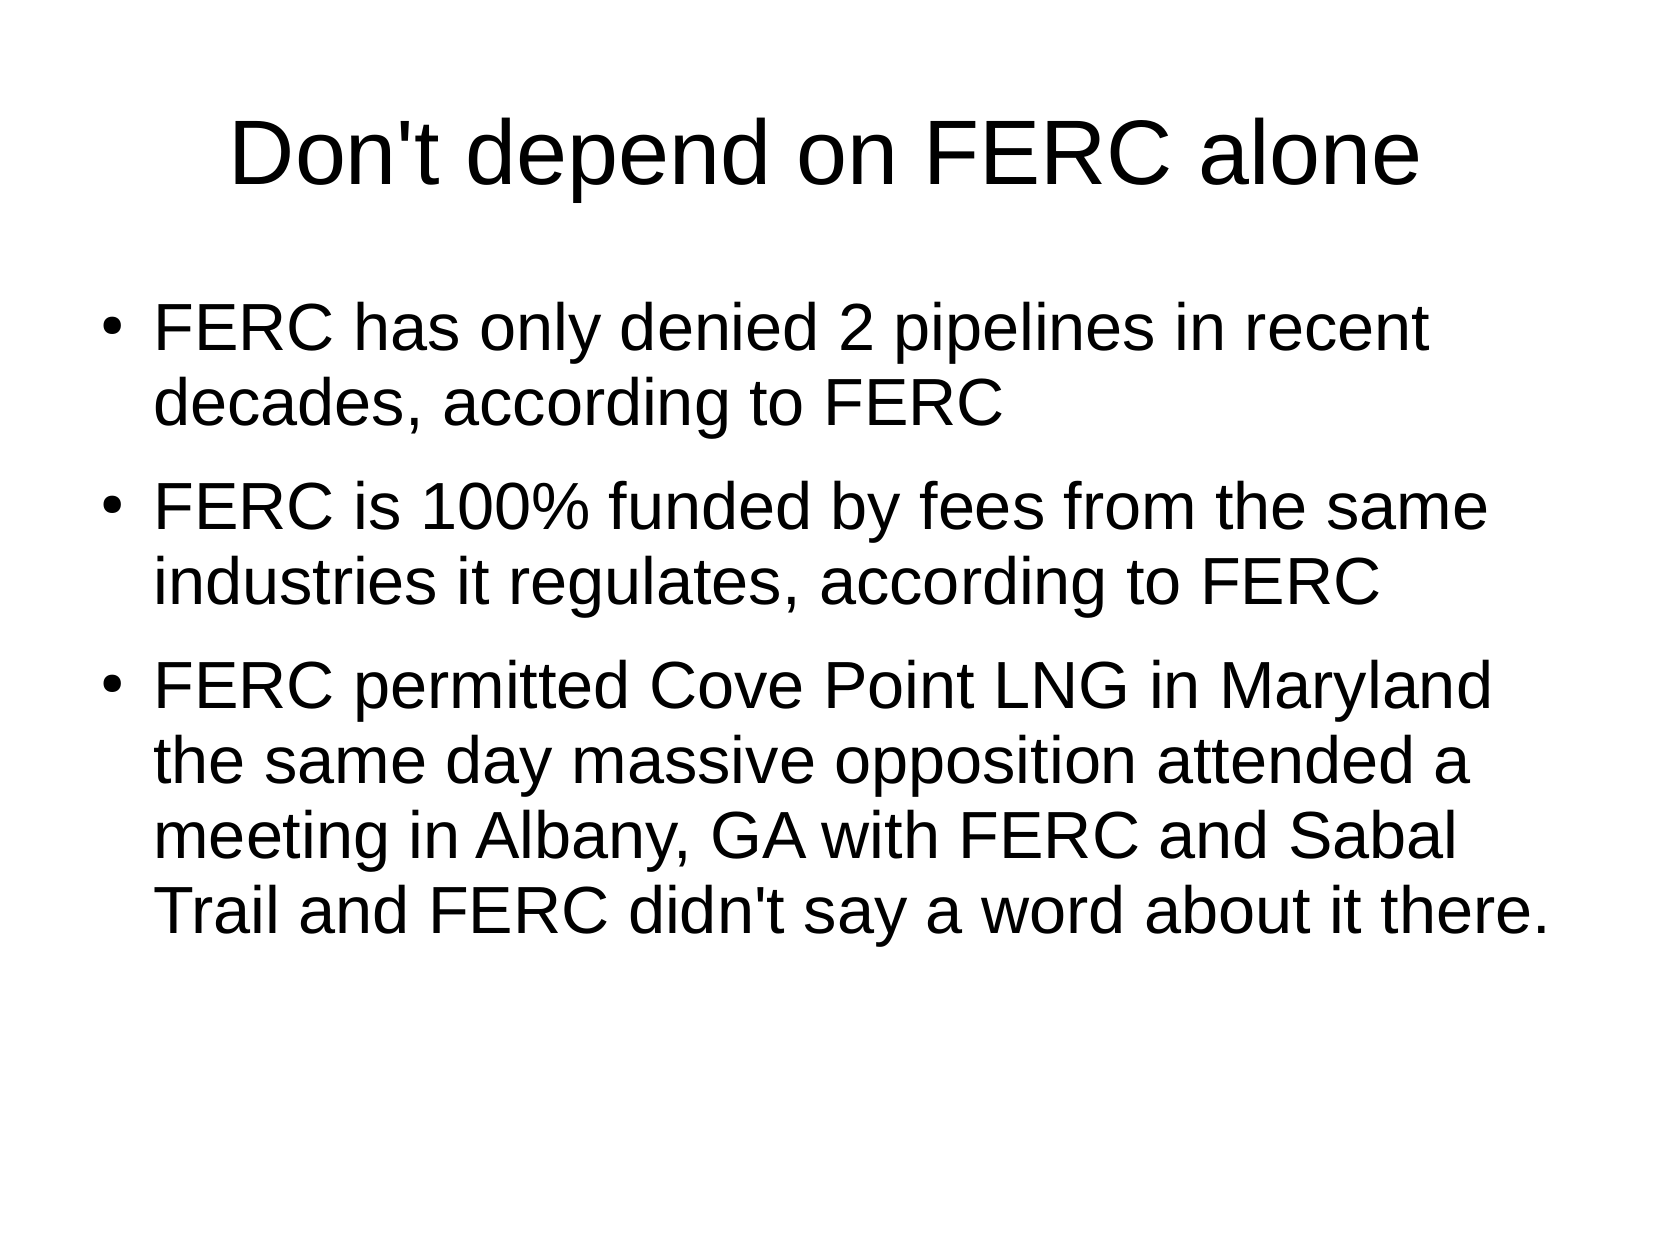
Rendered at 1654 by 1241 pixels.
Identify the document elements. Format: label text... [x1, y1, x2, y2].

list FERC has only denied 2 pipelines in recent decades, according to FERC FERC is 100% funded by fees from the same industries it regulates, according to FERC FERC permitted Cove Point LNG in Maryland the same day massive opposition attended a meeting in Albany, GA with FERC and Sabal Trail and FERC didn't say a word about it there. [82, 290, 1571, 1126]
title Don't depend on FERC alone [82, 49, 1571, 257]
